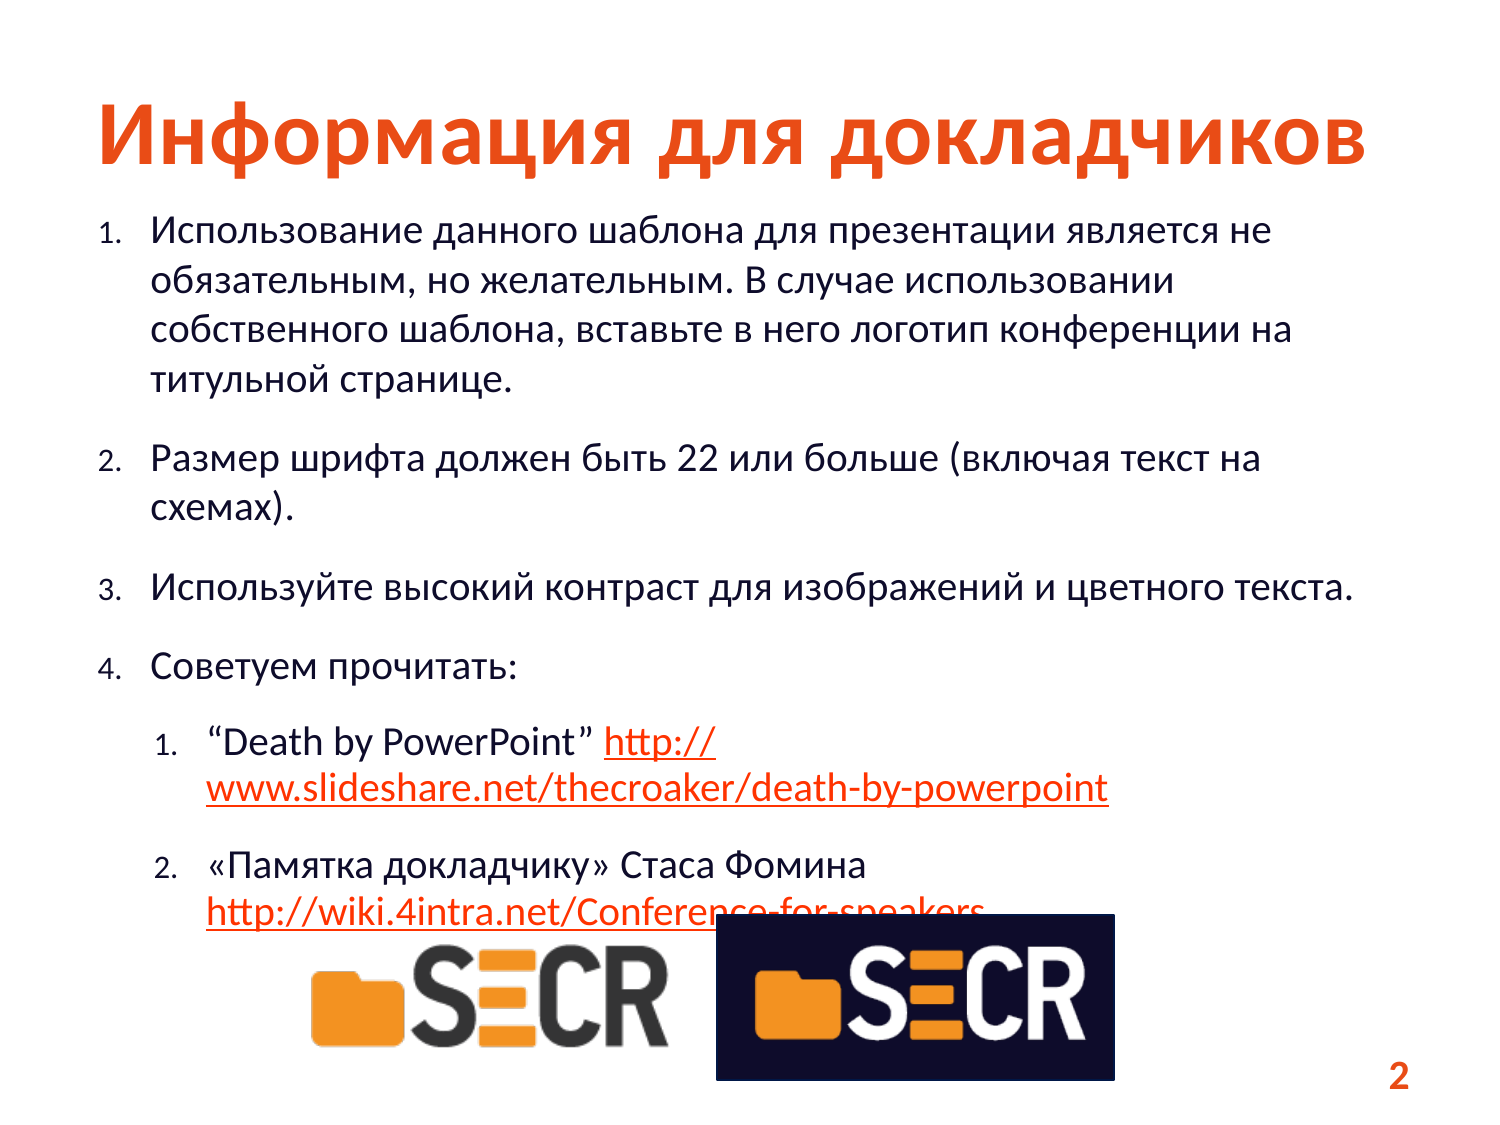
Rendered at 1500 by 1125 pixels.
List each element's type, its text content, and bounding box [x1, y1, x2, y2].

text_box [717, 914, 1115, 1080]
slide_number <номер> [1074, 1042, 1425, 1103]
picture [749, 941, 1121, 1047]
picture [286, 934, 694, 1061]
title Информация для докладчиков [82, 33, 1424, 192]
list Использование данного шаблона для презентации является не обязательным, но желательным. В случае использовании собственного шаблона, вставьте в него логотип конференции на титульной странице. Размер шрифта должен быть 22 или больше (включая текст на схемах). Используйте высокий контраст для изображений и цветного текста. Советуем прочитать: “Death by PowerPoint” http://www.slideshare.net/thecroaker/death-by-powerpoint «Памятка докладчику» Стаса Фомина http://wiki.4intra.net/Conference-for-speakers [82, 195, 1427, 950]
